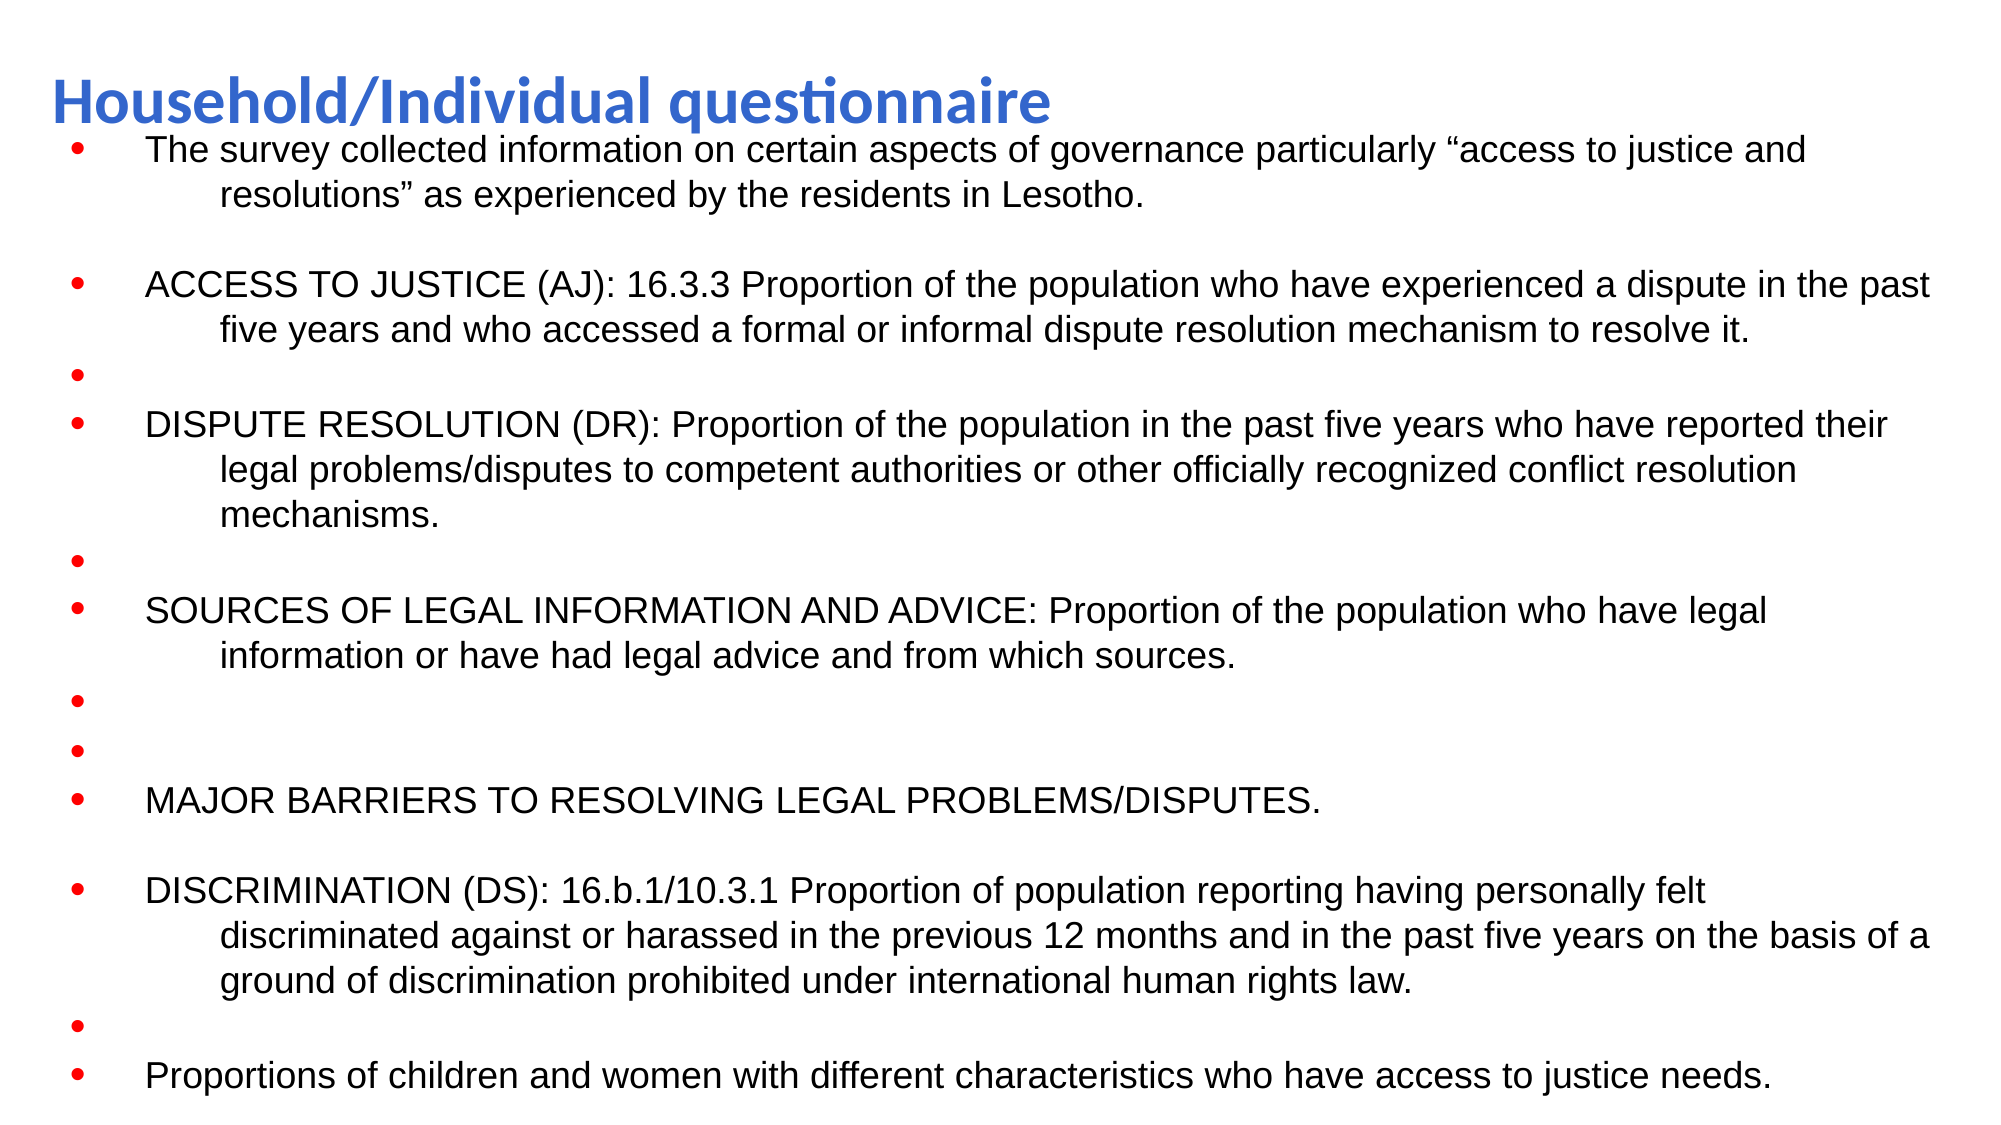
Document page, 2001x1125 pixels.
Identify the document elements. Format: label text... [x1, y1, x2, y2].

title Household/Individual questionnaire [0, 35, 2000, 161]
text_box The survey collected information on certain aspects of governance particularly “access to justice and resolutions” as experienced by the residents in Lesotho. ACCESS TO JUSTICE (AJ): 16.3.3 Proportion of the population who have experienced a dispute in the past five years and who accessed a formal or informal dispute resolution mechanism to resolve it. DISPUTE RESOLUTION (DR): Proportion of the population in the past five years who have reported their legal problems/disputes to competent authorities or other officially recognized conflict resolution mechanisms. SOURCES OF LEGAL INFORMATION AND ADVICE: Proportion of the population who have legal information or have had legal advice and from which sources. MAJOR BARRIERS TO RESOLVING LEGAL PROBLEMS/DISPUTES. DISCRIMINATION (DS): 16.b.1/10.3.1 Proportion of population reporting having personally felt discriminated against or harassed in the previous 12 months and in the past five years on the basis of a ground of discrimination prohibited under international human rights law. Proportions of children and women with different characteristics who have access to justice needs. [57, 125, 1972, 1112]
